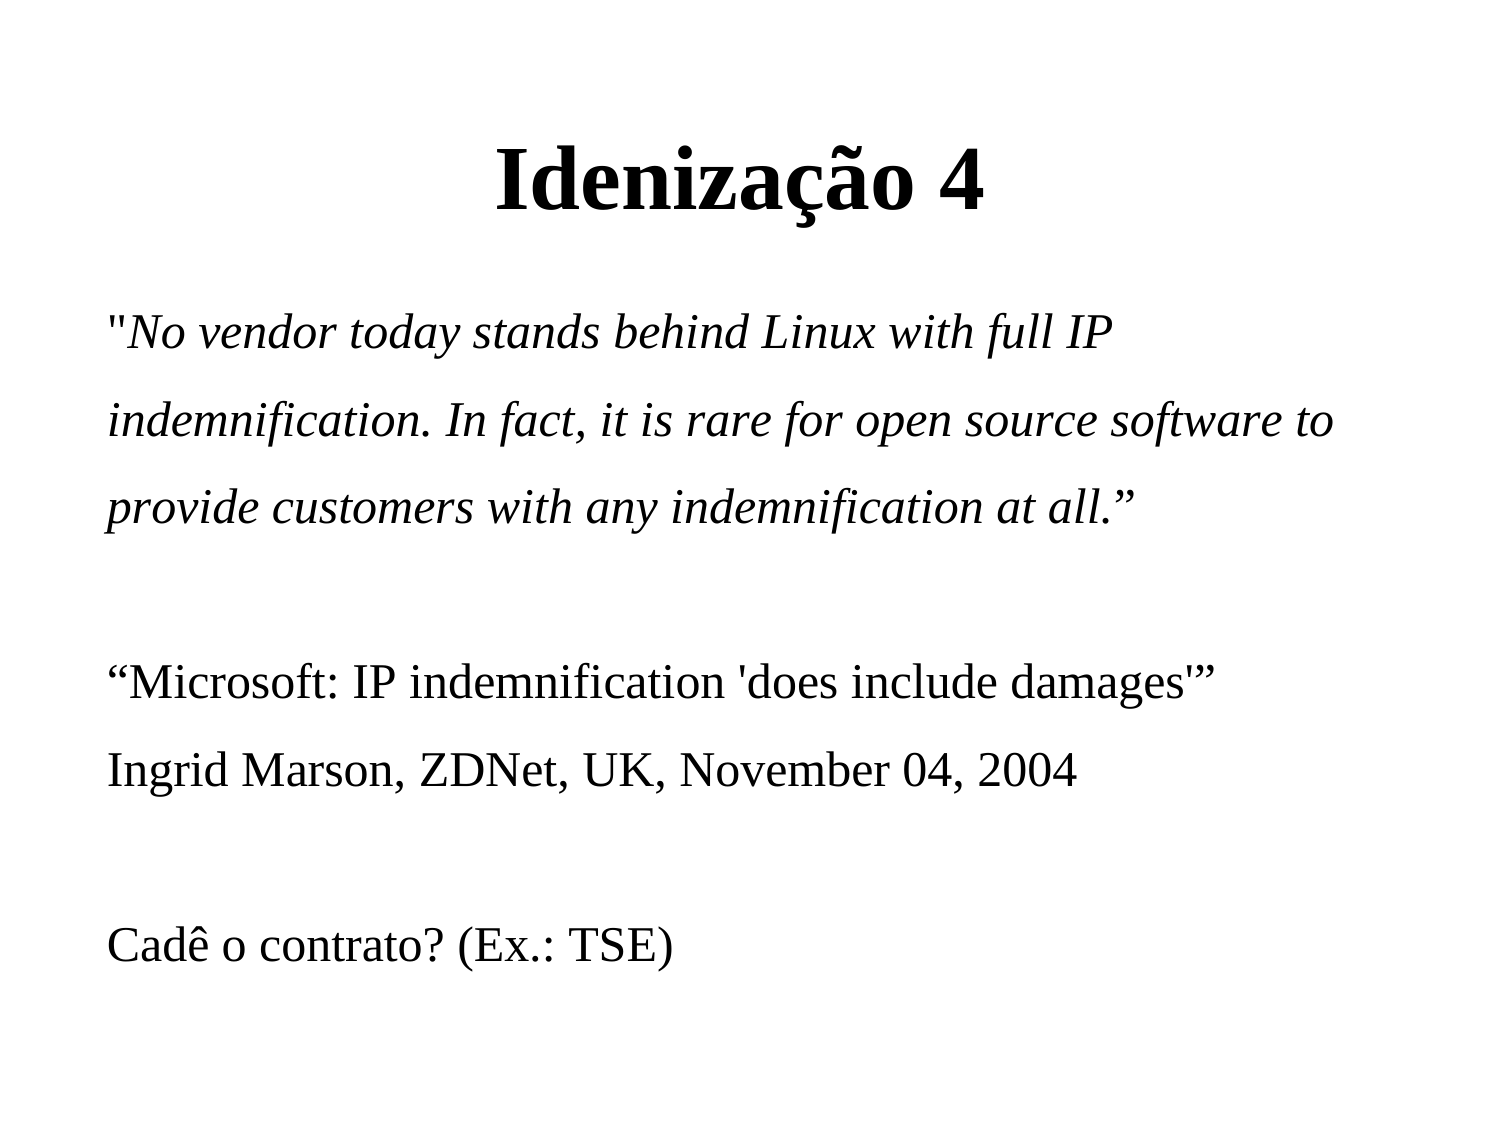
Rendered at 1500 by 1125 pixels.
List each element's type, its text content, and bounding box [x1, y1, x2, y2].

text_box "No vendor today stands behind Linux with full IP indemnification. In fact, it is rare for open source software to provide customers with any indemnification at all.” “Microsoft: IP indemnification 'does include damages'” Ingrid Marson, ZDNet, UK, November 04, 2004 Cadê o contrato? (Ex.: TSE) [91, 264, 1417, 1042]
title Idenização 4 [87, 52, 1416, 307]
